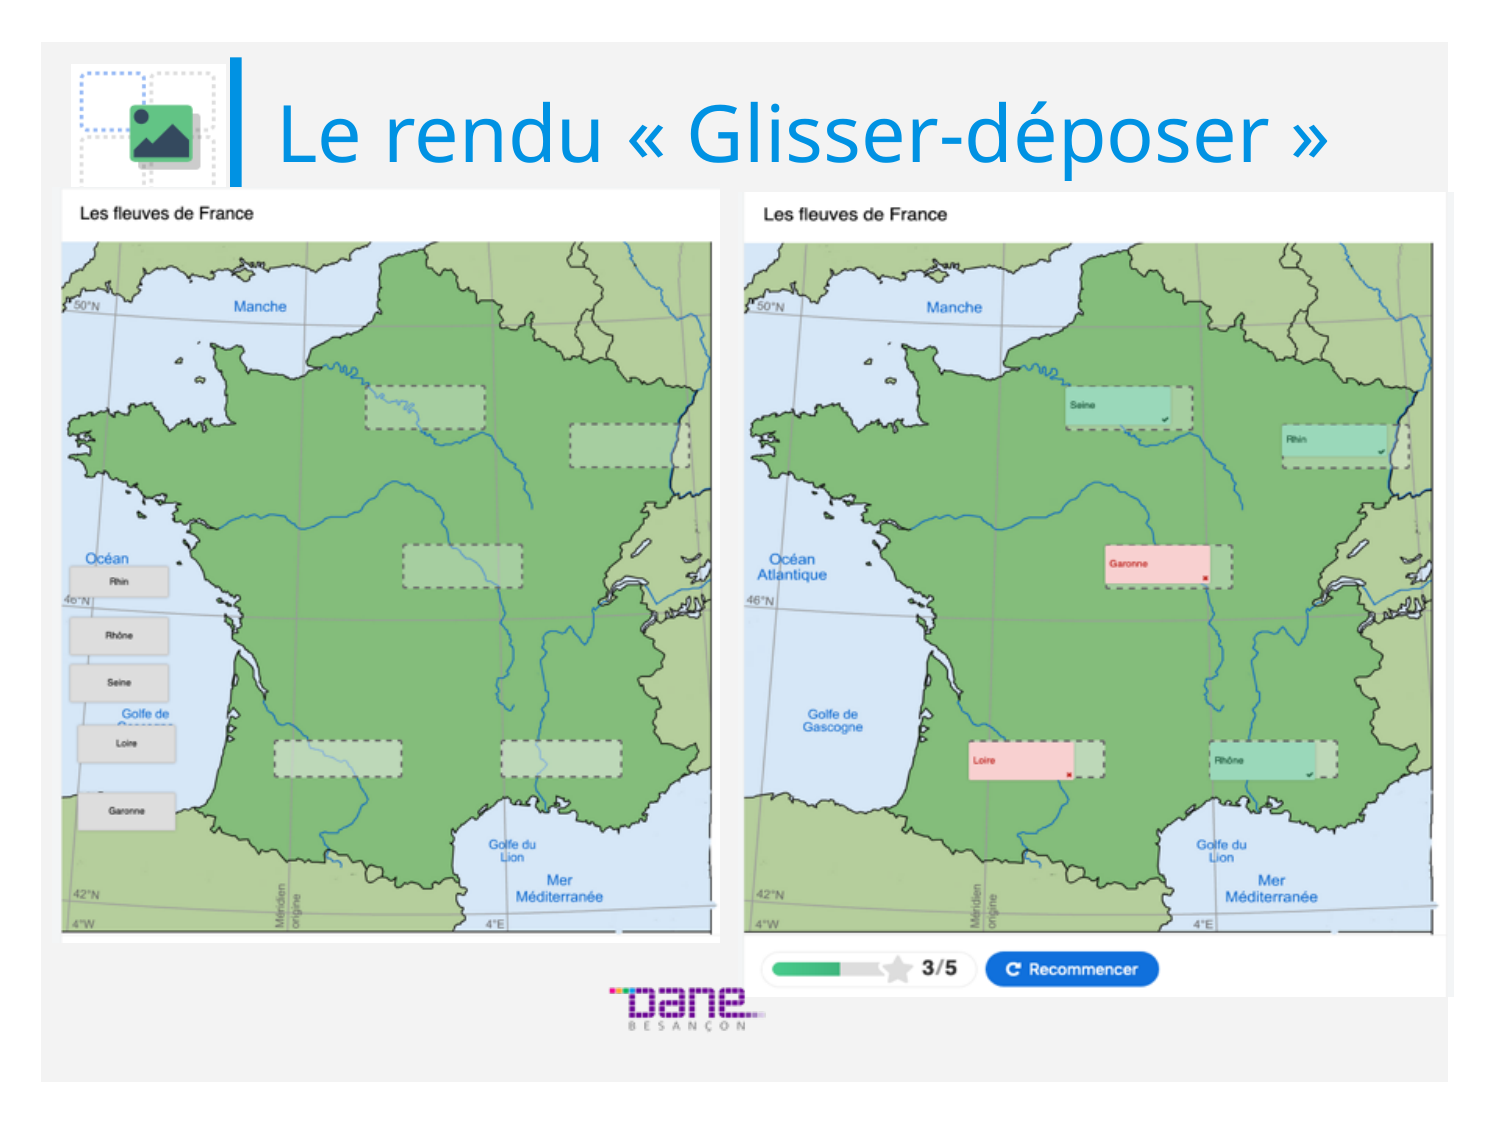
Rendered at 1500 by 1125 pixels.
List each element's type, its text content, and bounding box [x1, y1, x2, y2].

text_box Le rendu « Glisser-déposer » [261, 75, 1425, 197]
text_box [230, 57, 242, 187]
picture [0, 0, 1500, 1125]
